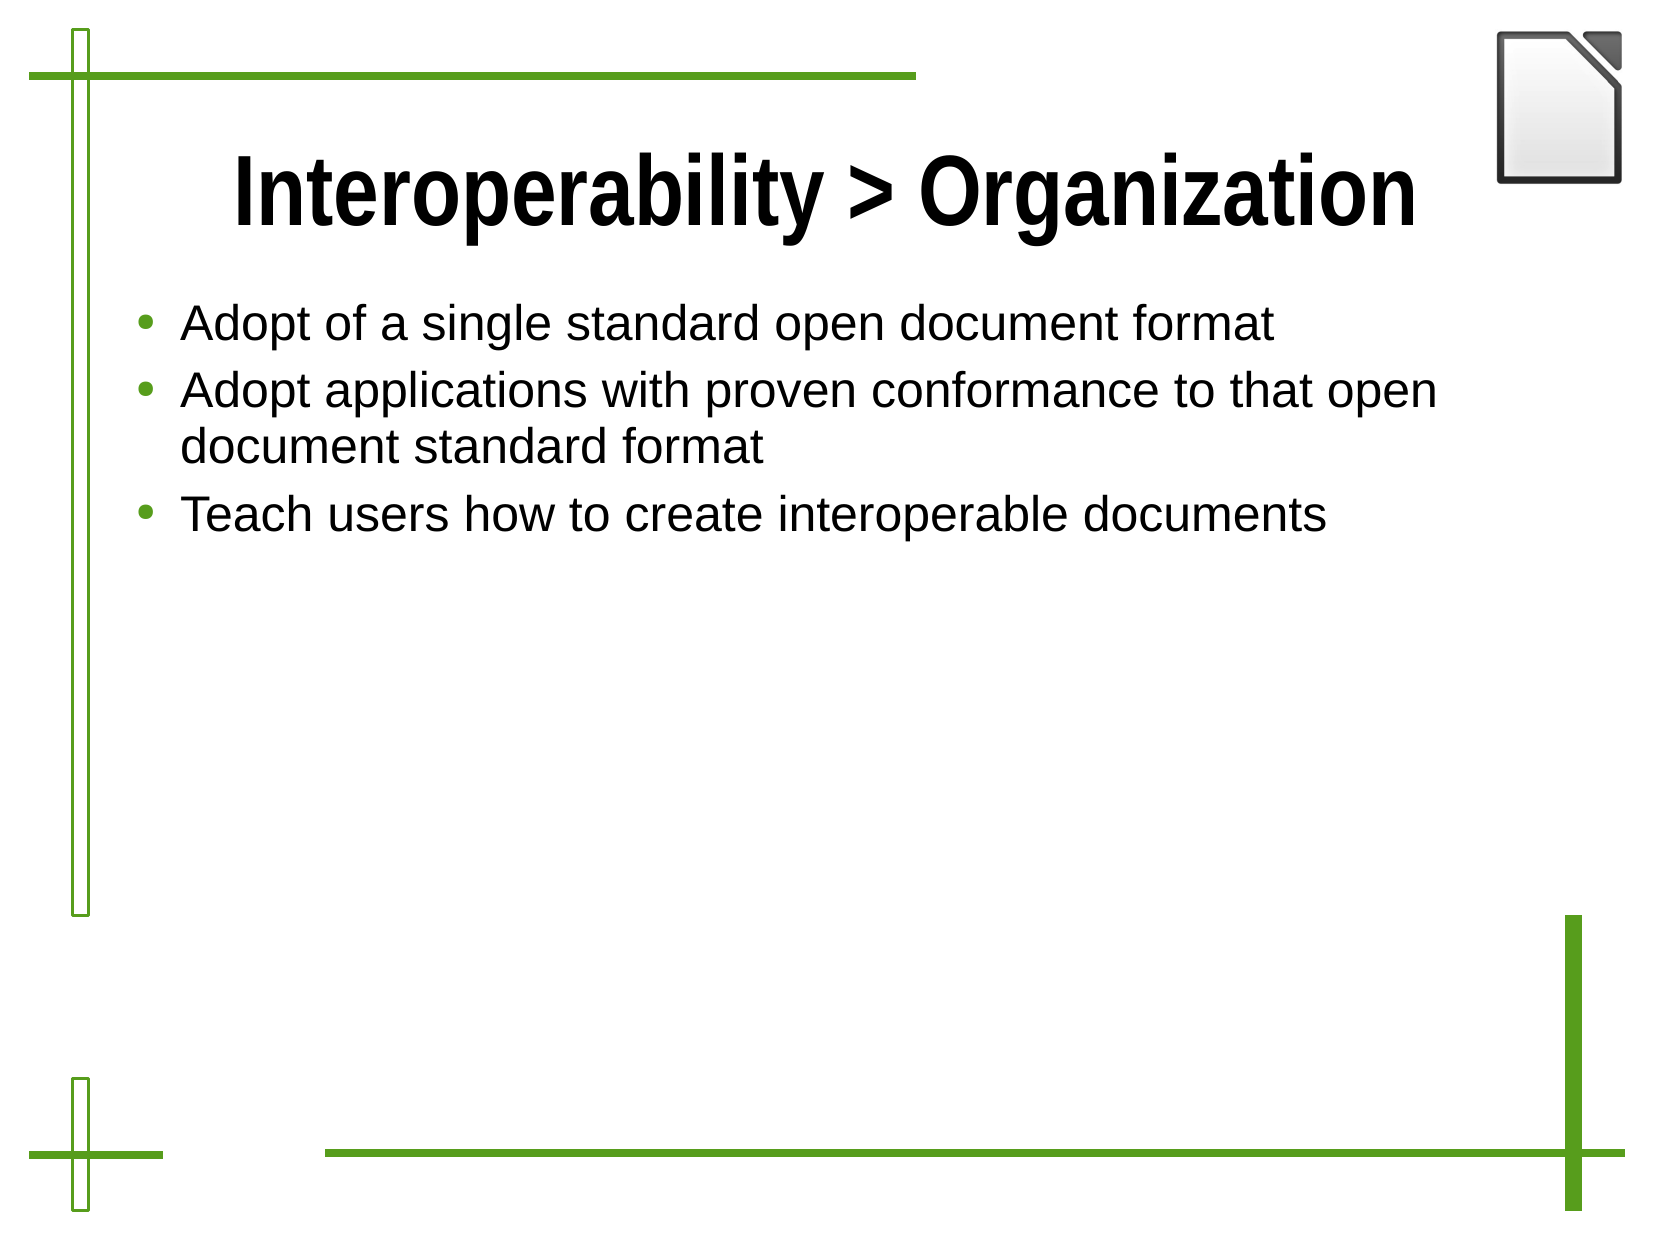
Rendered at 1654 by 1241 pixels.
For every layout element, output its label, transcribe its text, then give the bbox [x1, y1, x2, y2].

list Adopt of a single standard open document format Adopt applications with proven conformance to that open document standard format Teach users how to create interoperable documents [118, 295, 1536, 1123]
title Interoperability > Organization [118, 118, 1536, 260]
picture [1494, 29, 1624, 186]
